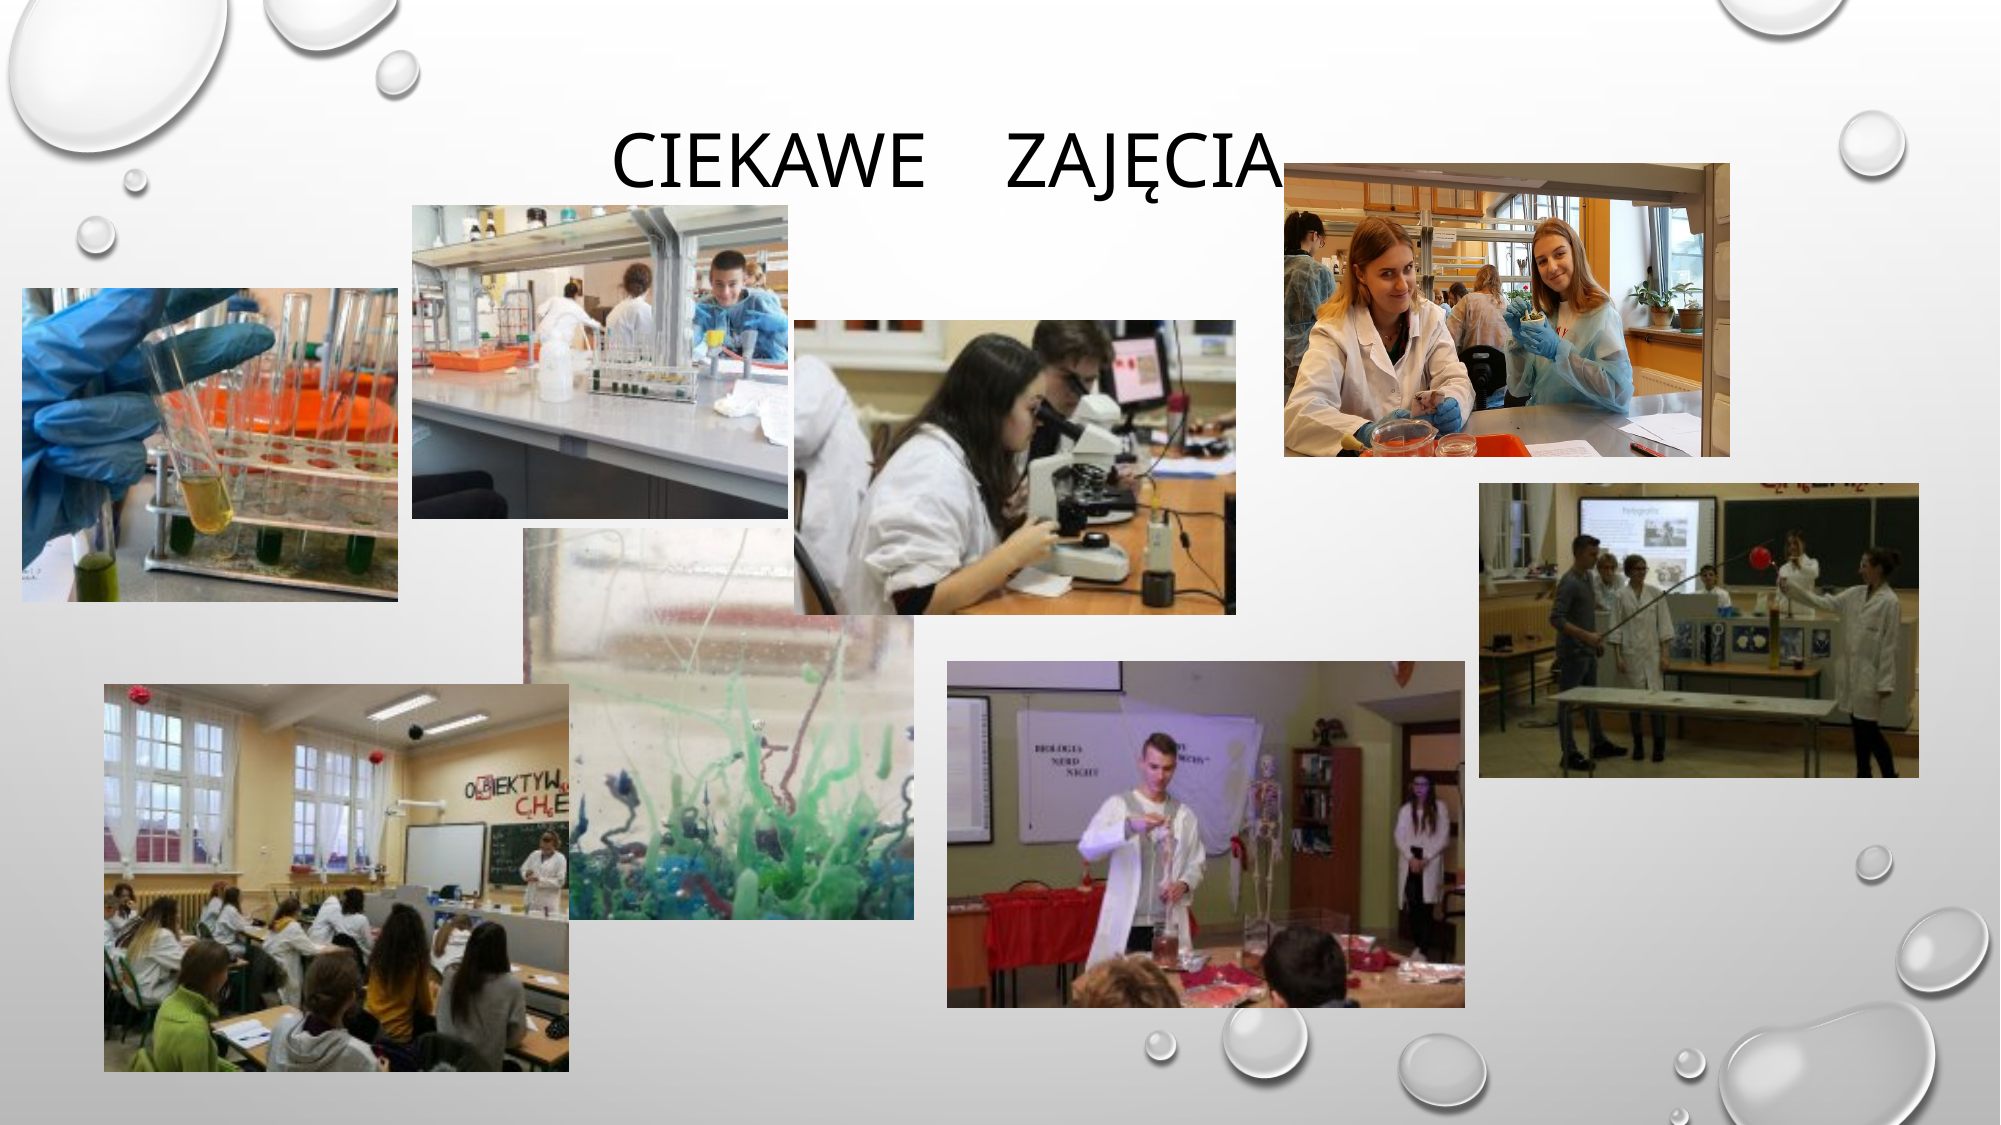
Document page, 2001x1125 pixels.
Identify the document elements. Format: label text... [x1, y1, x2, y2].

picture [1479, 483, 1919, 778]
picture [412, 205, 788, 519]
picture [104, 320, 1236, 1072]
title Ciekawe zajęcia [210, 101, 1685, 225]
picture [22, 289, 398, 602]
picture [947, 661, 1465, 1008]
picture [1284, 163, 1730, 457]
